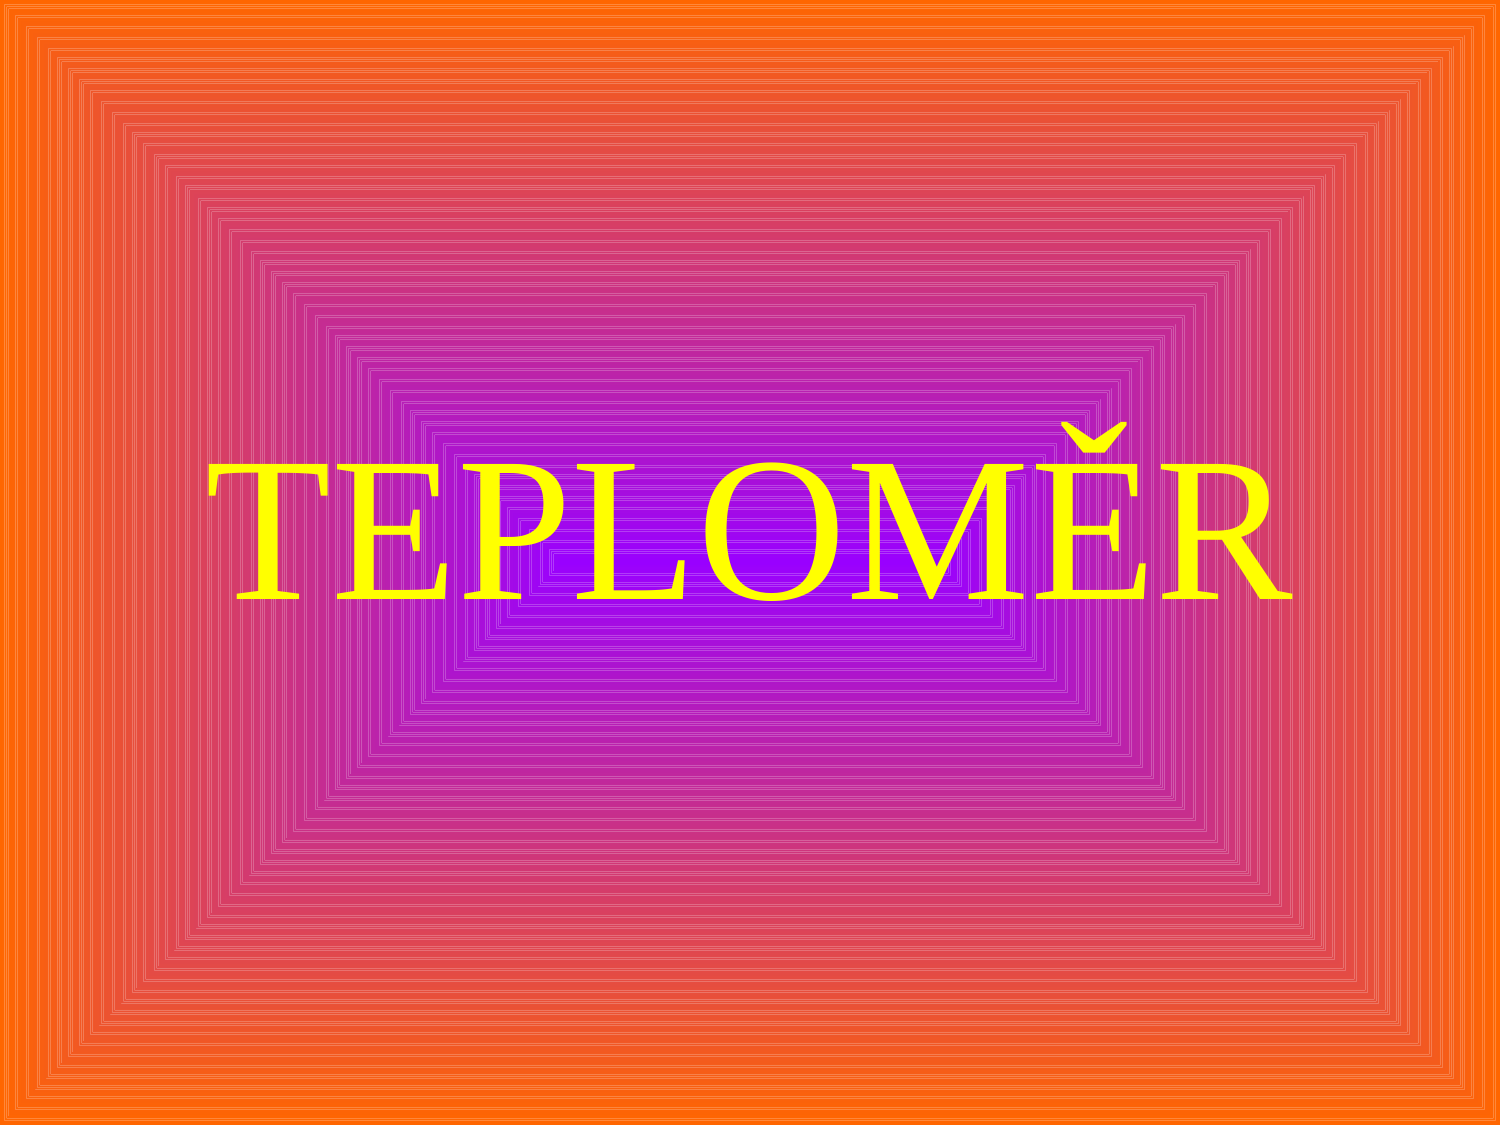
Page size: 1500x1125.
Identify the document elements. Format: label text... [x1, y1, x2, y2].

text_box TEPLOMĚR [0, 385, 1500, 649]
